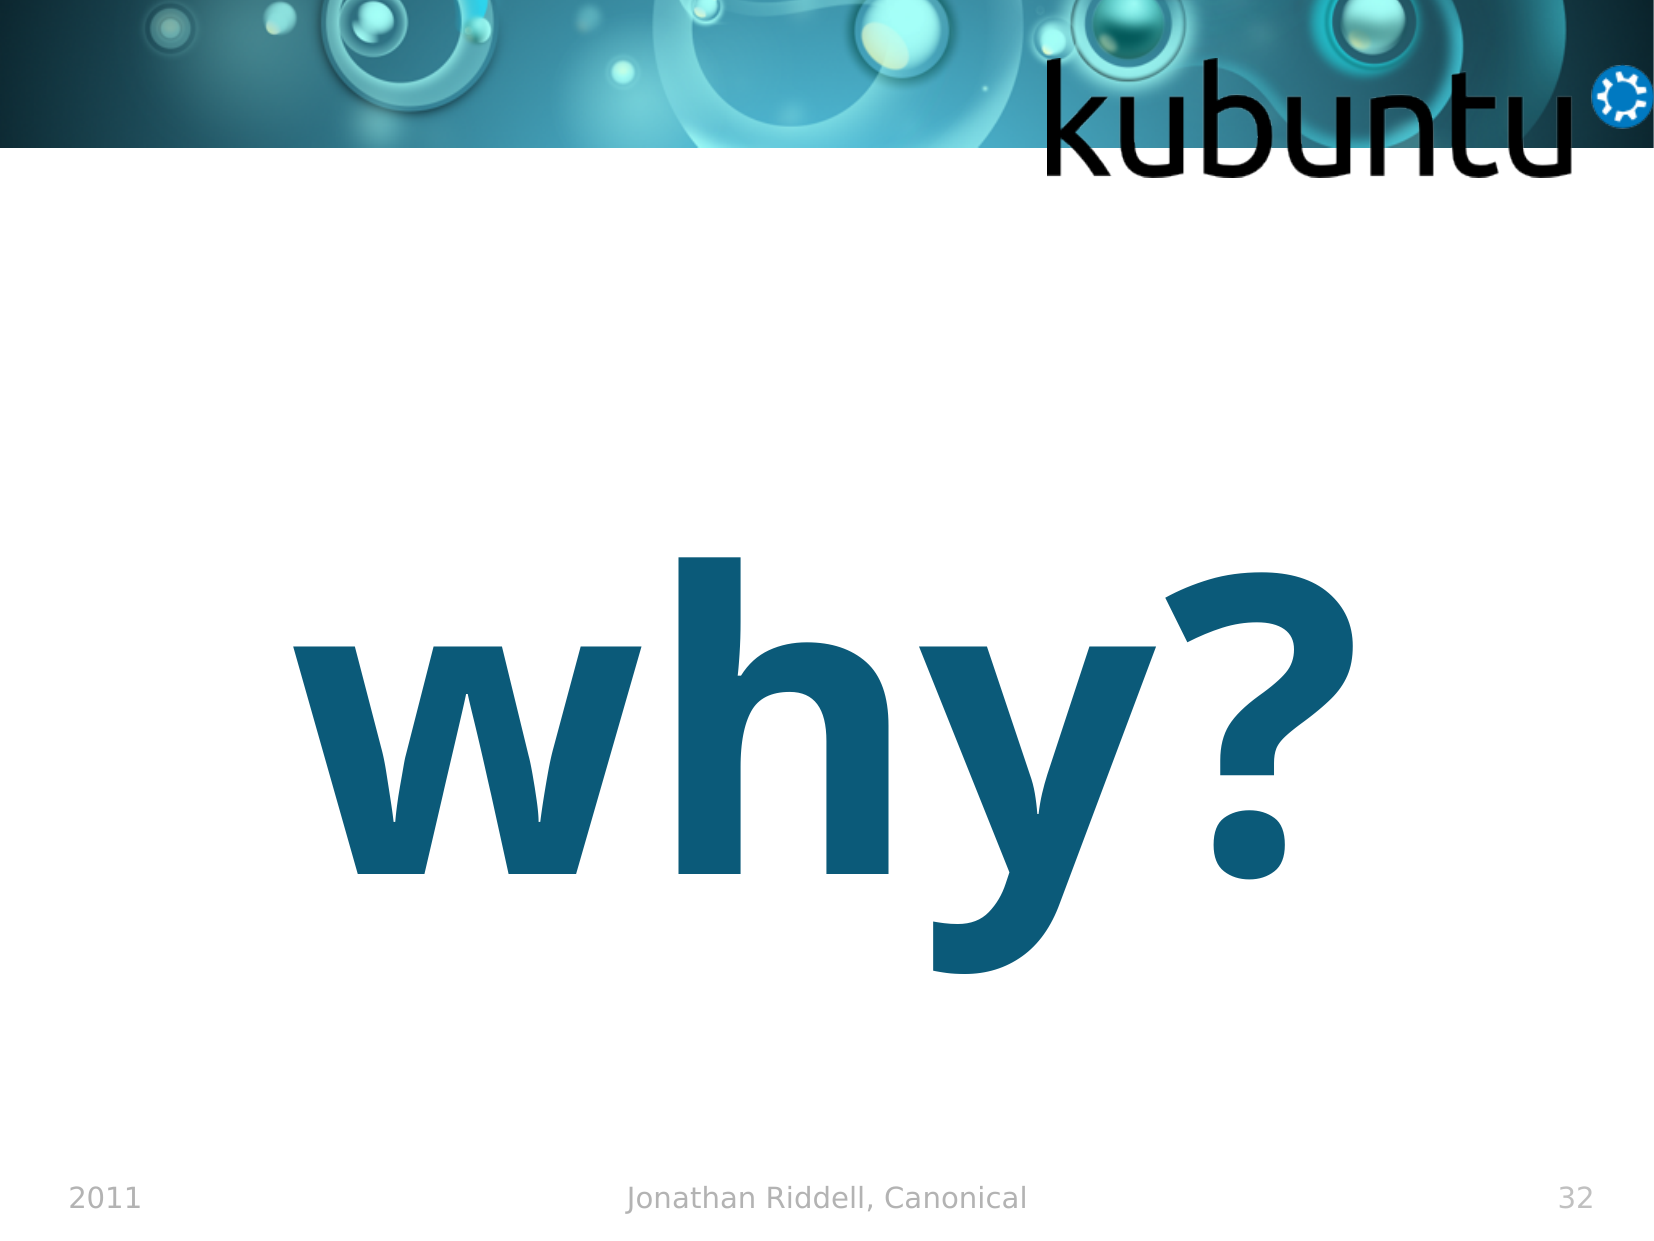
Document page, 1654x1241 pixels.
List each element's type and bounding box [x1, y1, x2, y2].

subtitle [59, 290, 1595, 1109]
picture [0, 0, 1654, 178]
